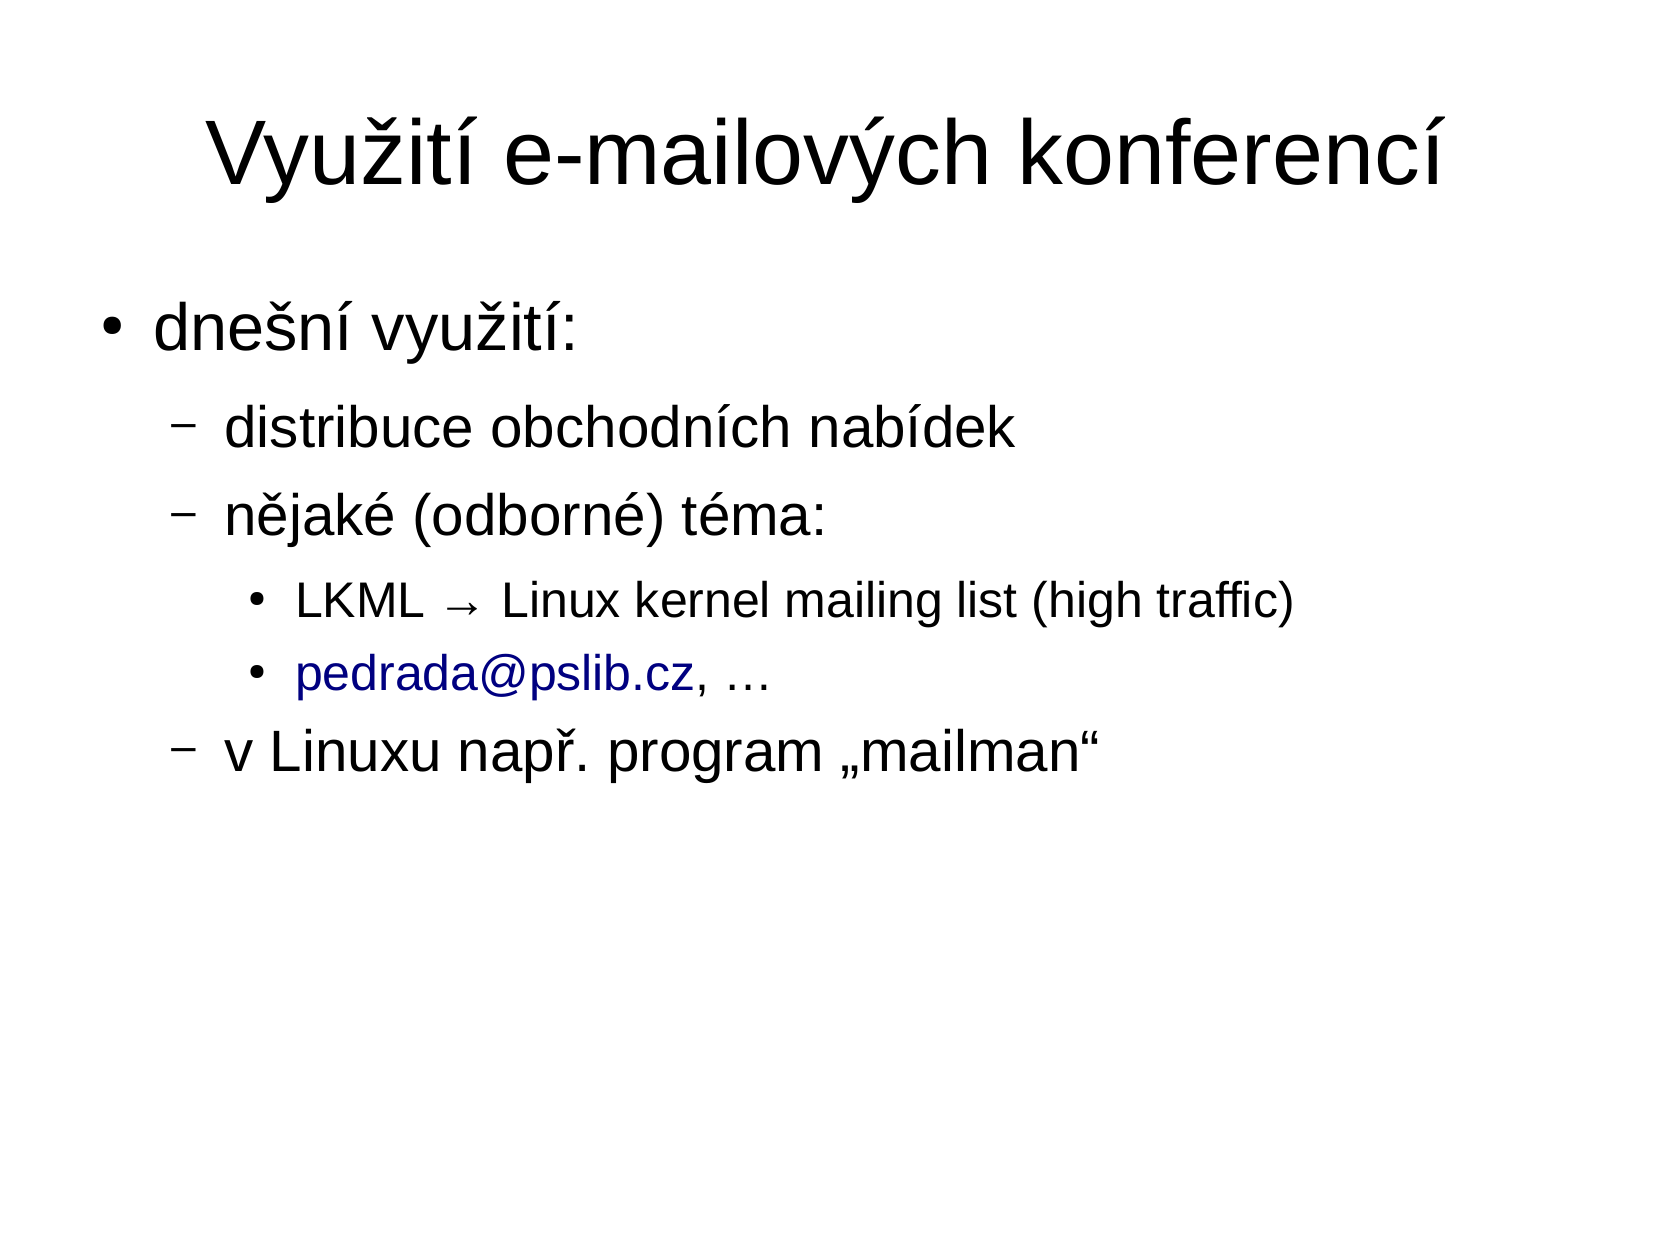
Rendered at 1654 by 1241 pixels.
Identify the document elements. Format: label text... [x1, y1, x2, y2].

title Využití e-mailových konferencí [82, 49, 1571, 257]
list dnešní využití: distribuce obchodních nabídek nějaké (odborné) téma: LKML → Linux kernel mailing list (high traffic) pedrada@pslib.cz, … v Linuxu např. program „mailman“ [82, 290, 1571, 995]
